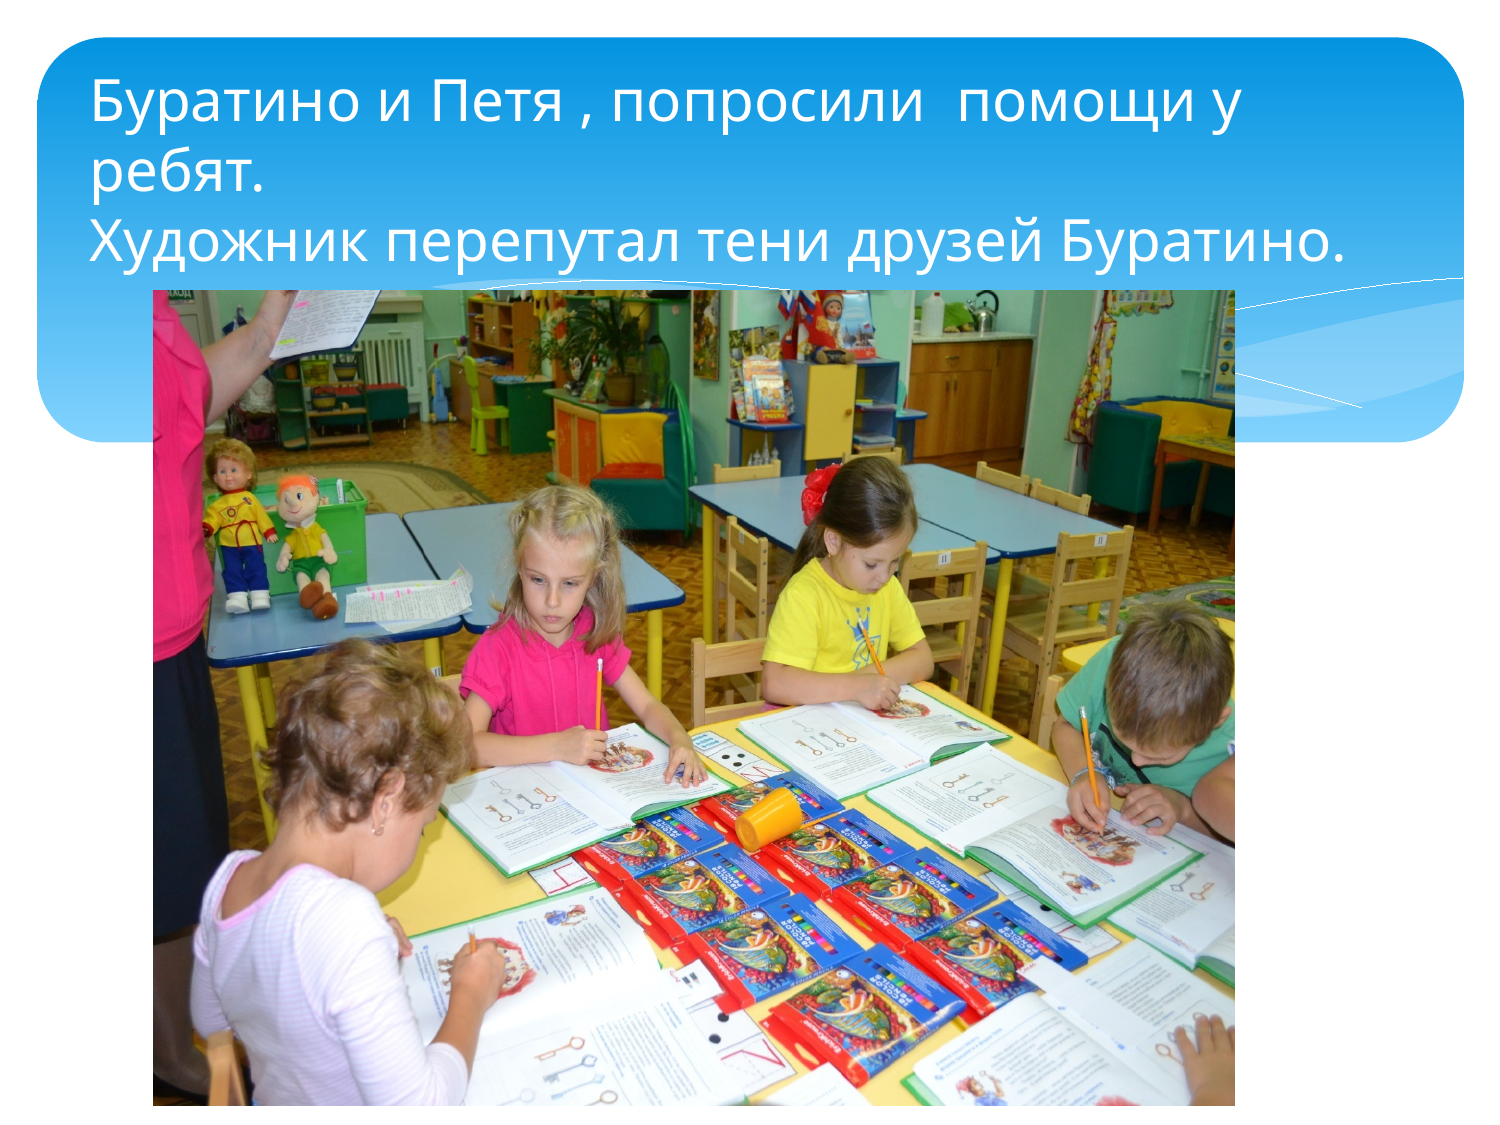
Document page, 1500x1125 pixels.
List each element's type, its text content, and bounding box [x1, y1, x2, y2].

picture [153, 290, 1235, 1106]
title Буратино и Петя , попросили помощи у ребят. Художник перепутал тени друзей Буратино. [75, 55, 1425, 197]
